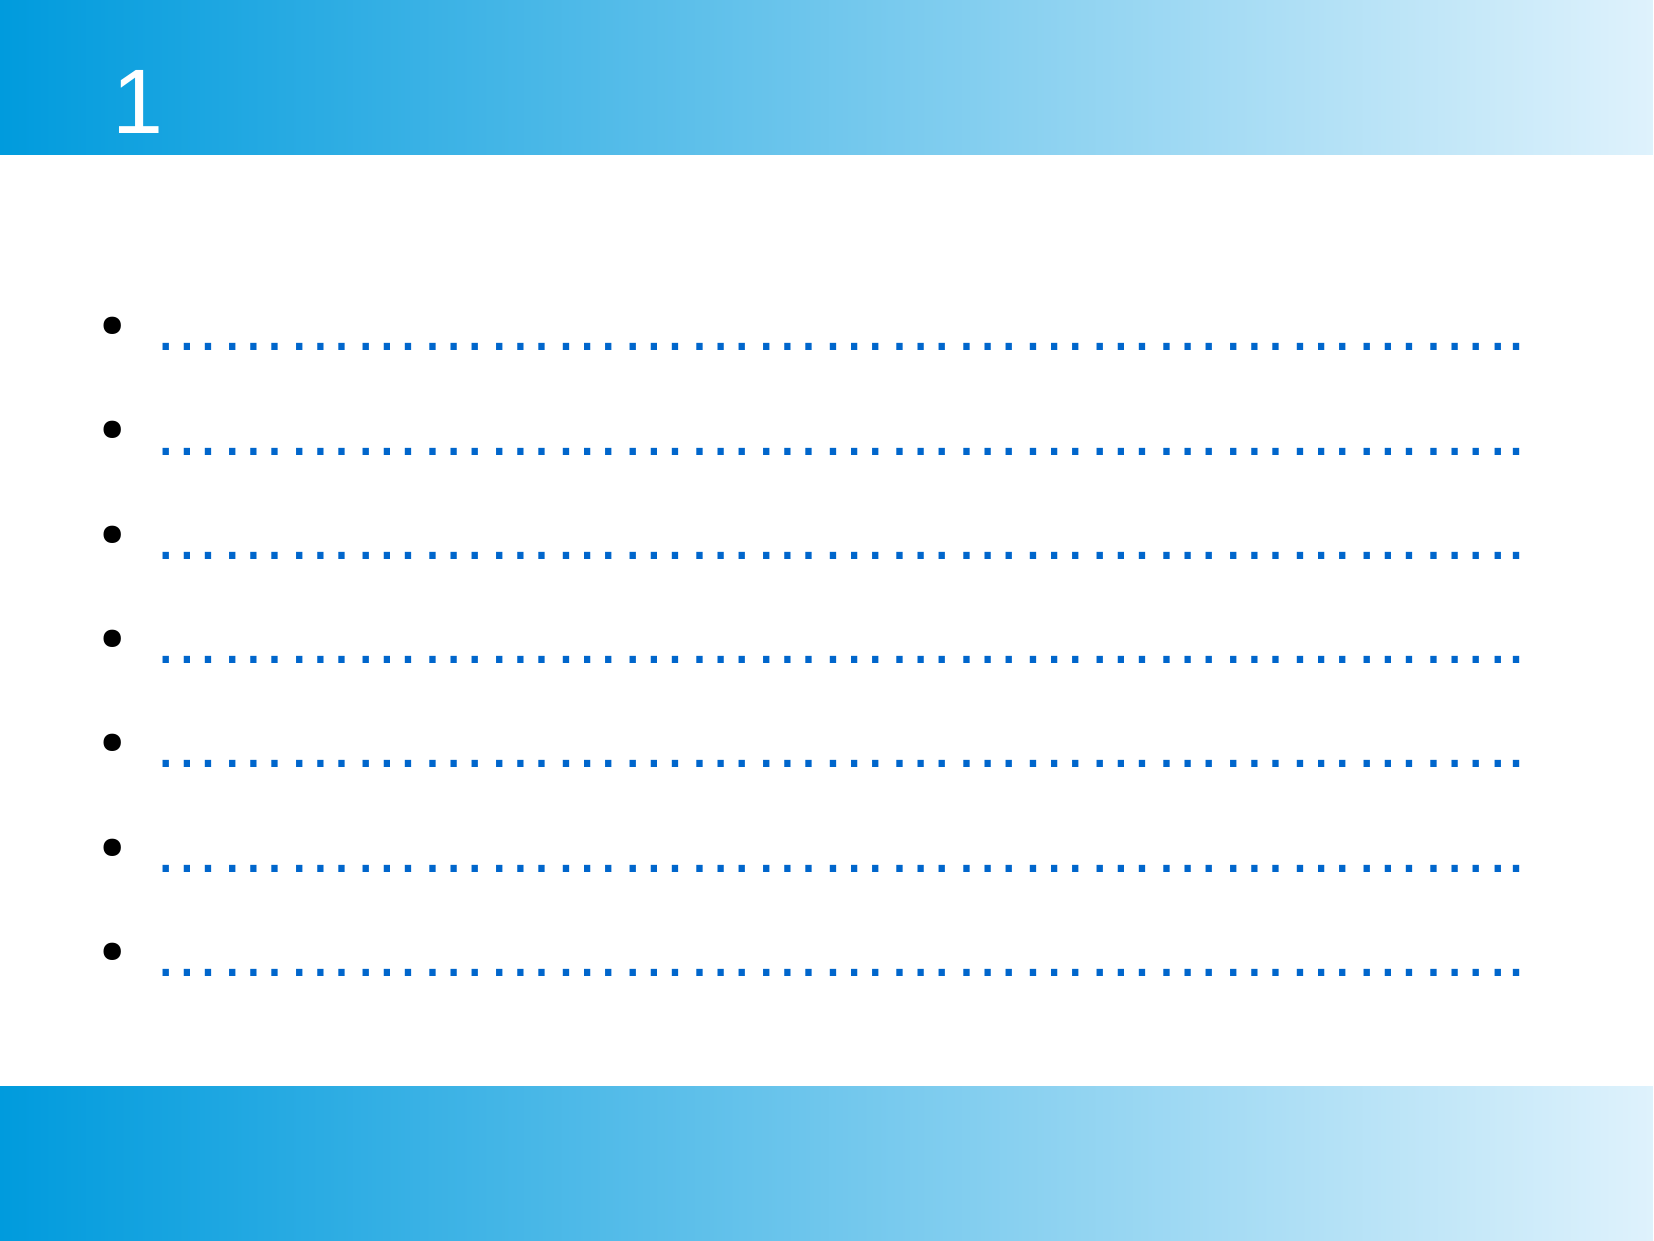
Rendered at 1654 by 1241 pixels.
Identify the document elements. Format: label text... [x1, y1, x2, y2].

list …………………………………………………….. …………………………………………………….. …………………………………………………….. …………………………………………………….. …………………………………………………….. …………………………………………………….. …………………………………………………….. [82, 290, 1571, 1010]
title 1 [82, 49, 1571, 155]
